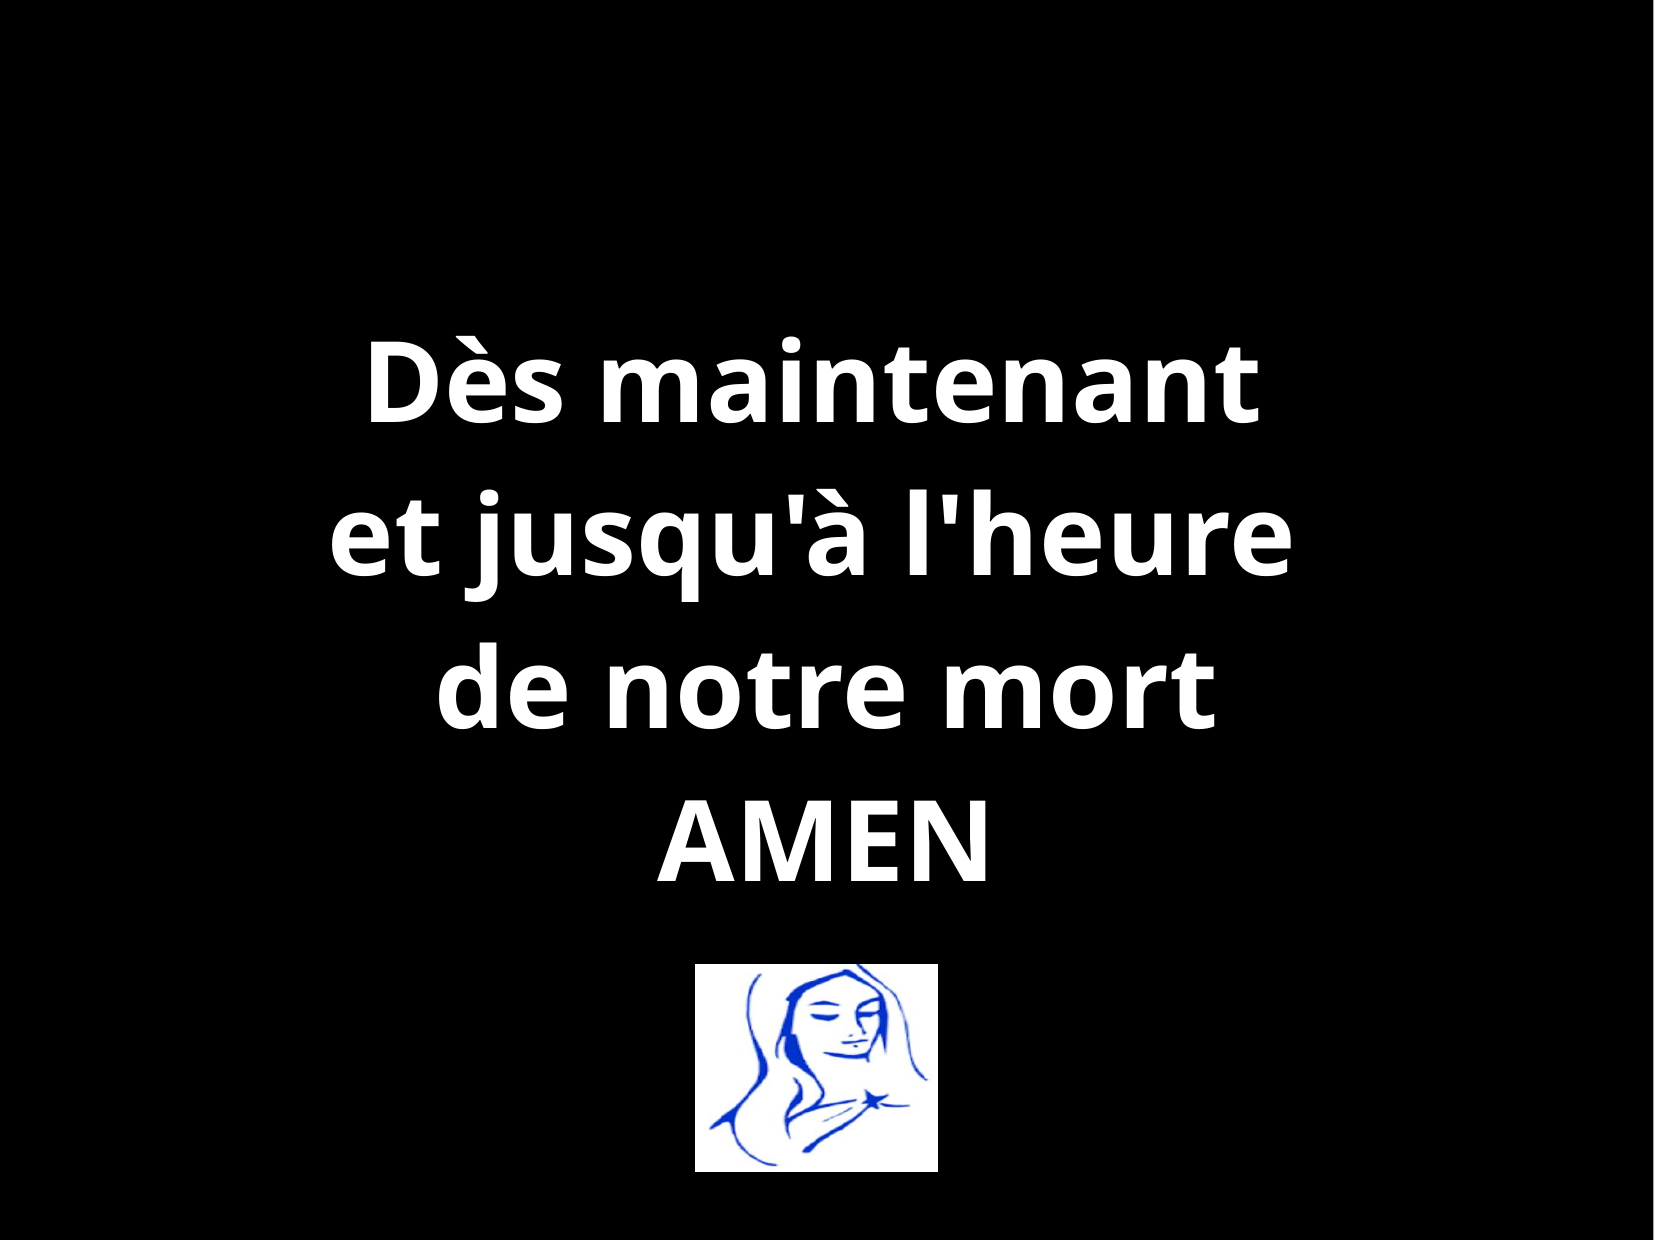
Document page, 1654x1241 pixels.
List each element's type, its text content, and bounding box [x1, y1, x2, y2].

picture [695, 964, 938, 1172]
subtitle Dès maintenant et jusqu'à l'heure de notre mort AMEN [23, 0, 1630, 1236]
